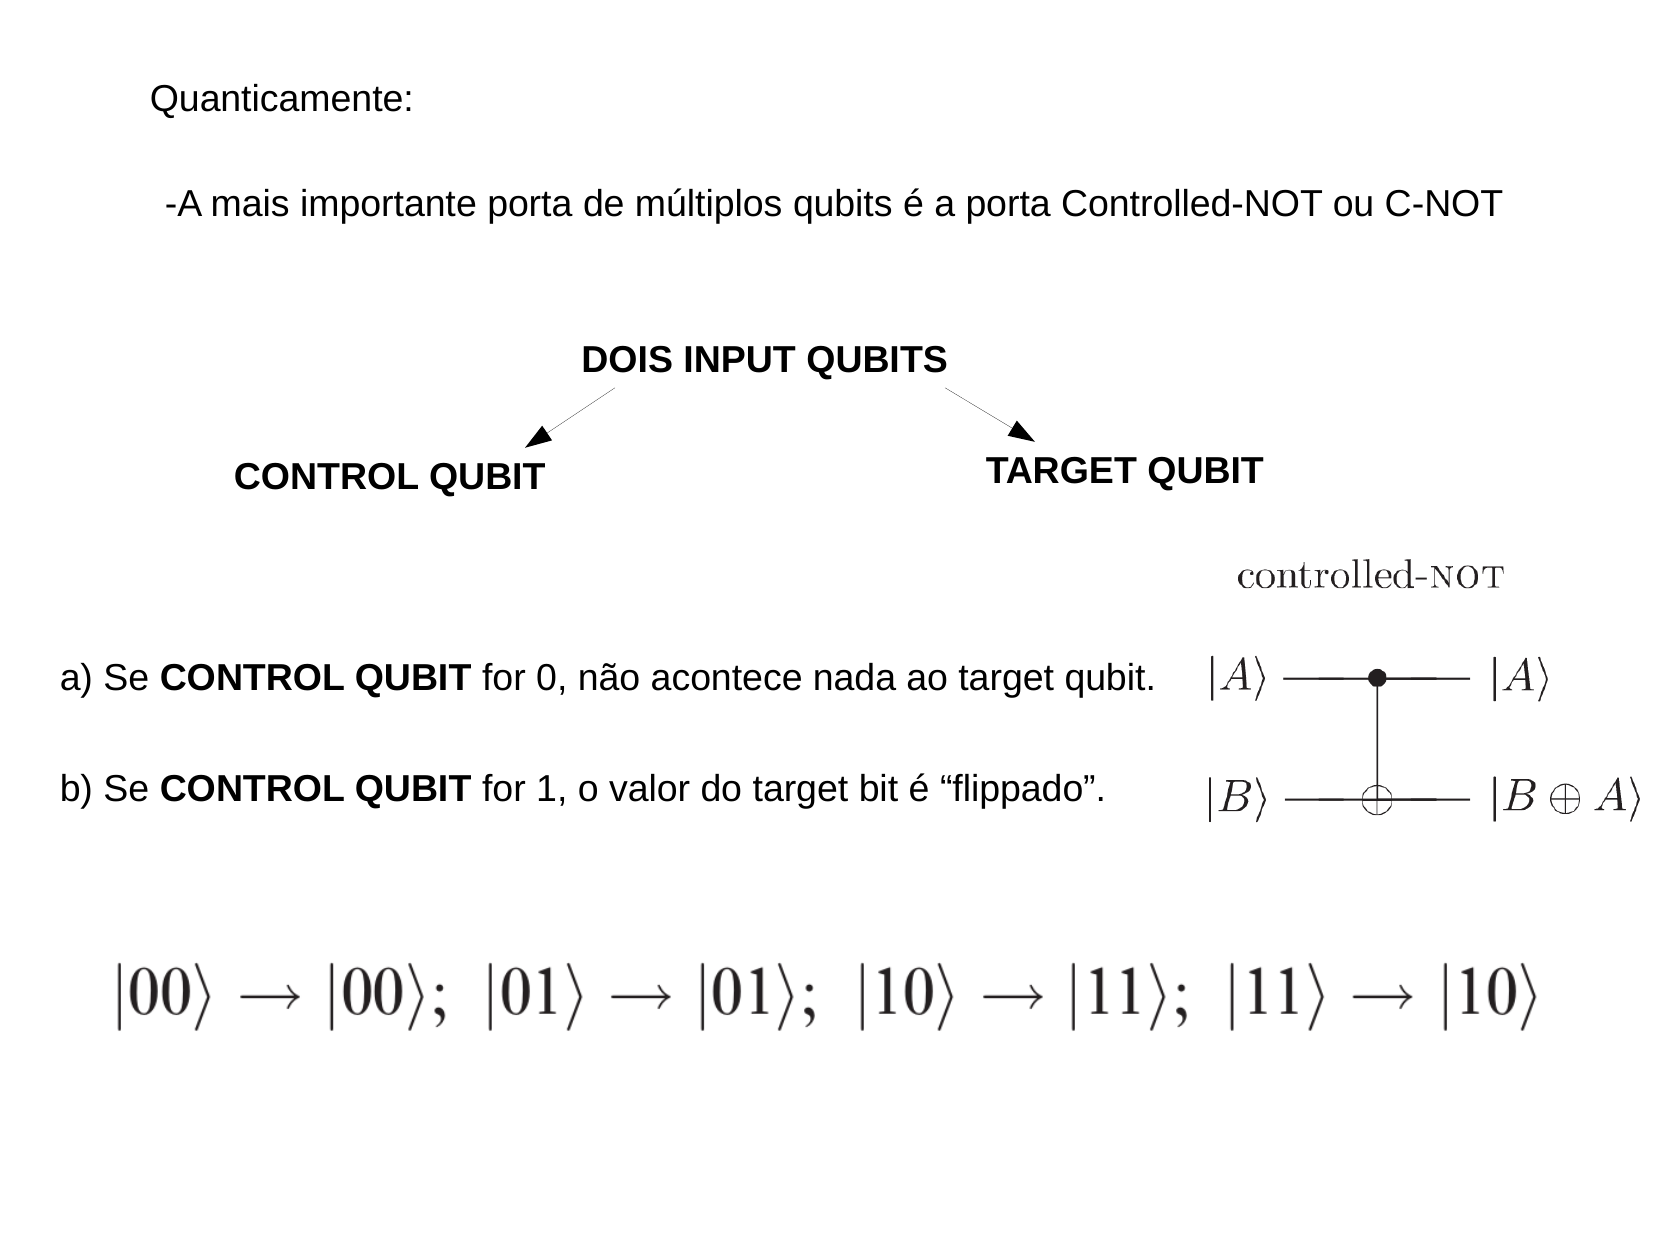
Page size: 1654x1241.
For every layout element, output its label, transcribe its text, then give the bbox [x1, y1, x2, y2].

text_box b) Se CONTROL QUBIT for 1, o valor do target bit é “flippado”. [45, 759, 1156, 817]
text_box DOIS INPUT QUBITS [525, 330, 1006, 388]
text_box a) Se CONTROL QUBIT for 0, não acontece nada ao target qubit. [45, 649, 1170, 707]
text_box Quanticamente: [135, 70, 451, 128]
text_box TARGET QUBIT [885, 441, 1366, 499]
picture [90, 914, 1546, 1062]
picture [1170, 546, 1651, 856]
text_box CONTROL QUBIT [150, 447, 631, 505]
text_box -A mais importante porta de múltiplos qubits é a porta Controlled-NOT ou C-NOT [150, 175, 1546, 233]
